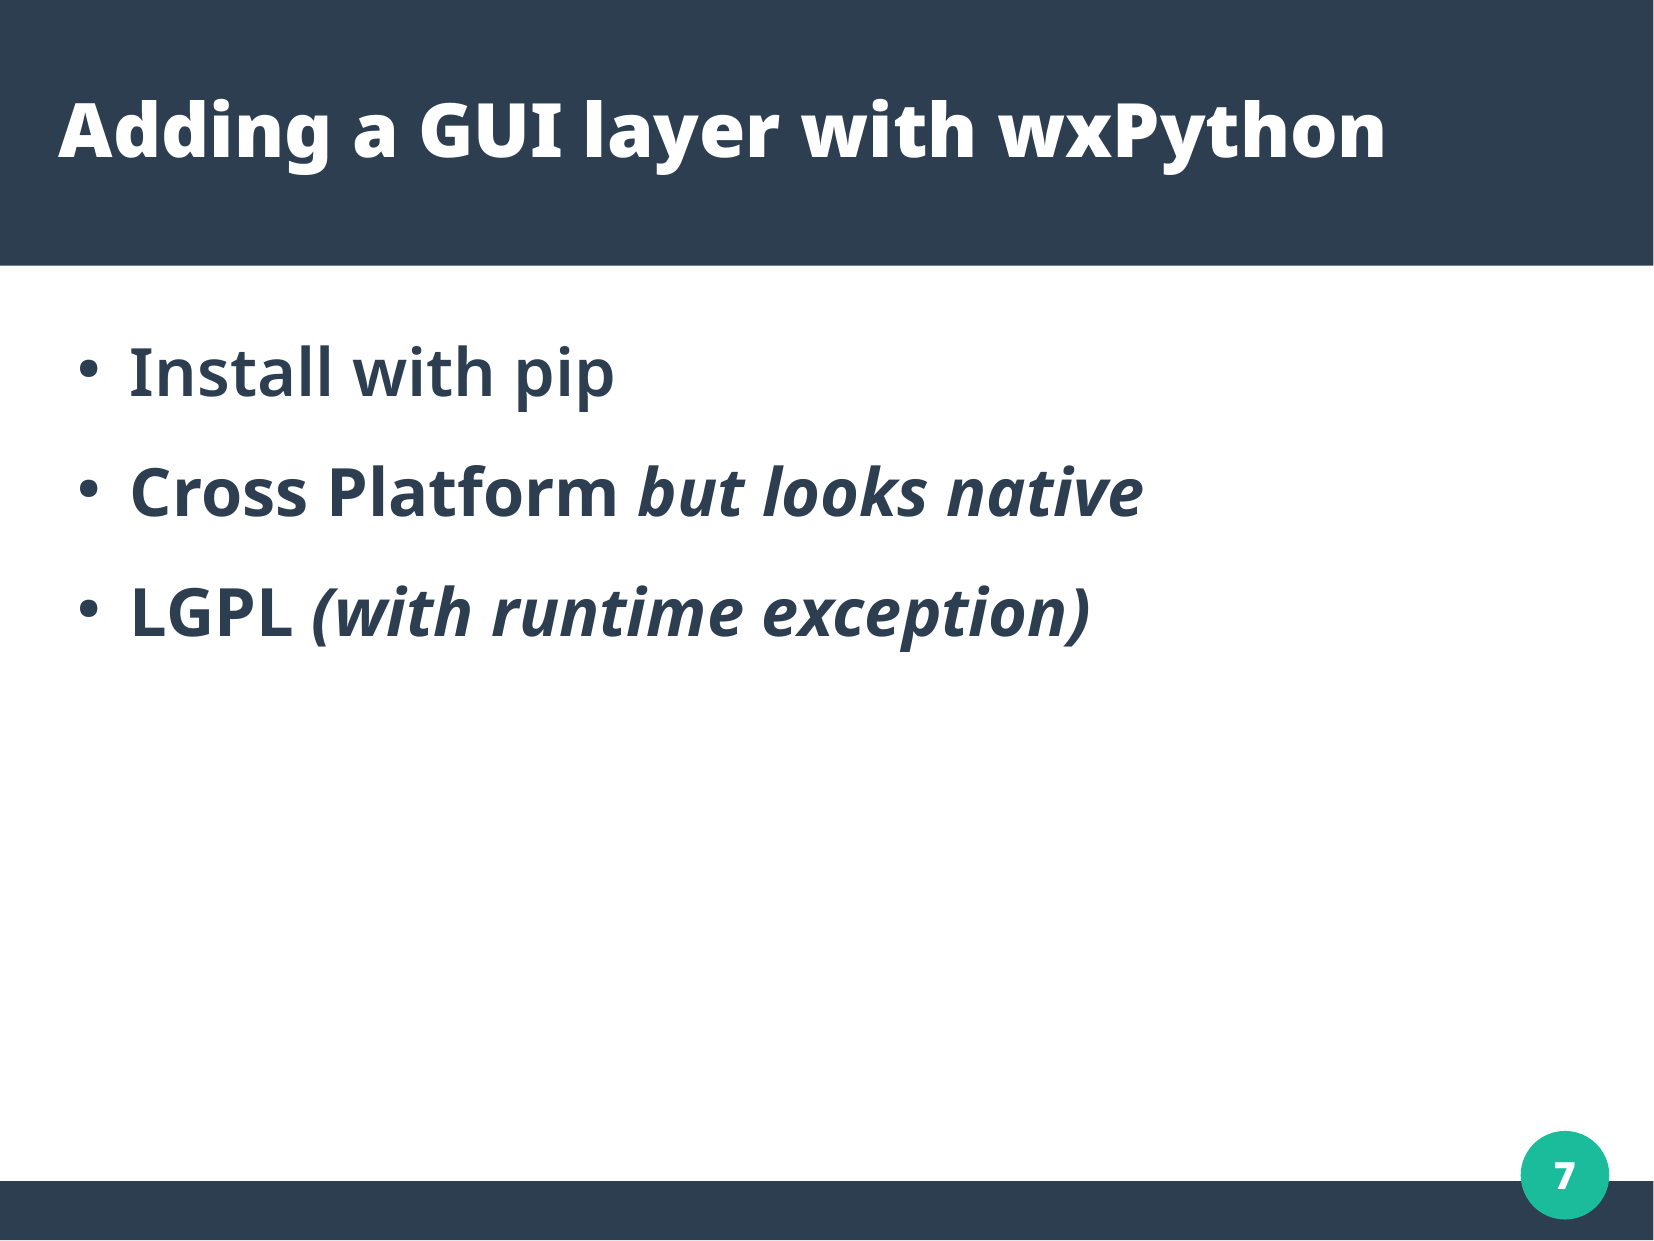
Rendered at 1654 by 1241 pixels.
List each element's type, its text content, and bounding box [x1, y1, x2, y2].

list Install with pip Cross Platform but looks native LGPL (with runtime exception) [59, 324, 1595, 1152]
title Adding a GUI layer with wxPython [59, 49, 1595, 207]
